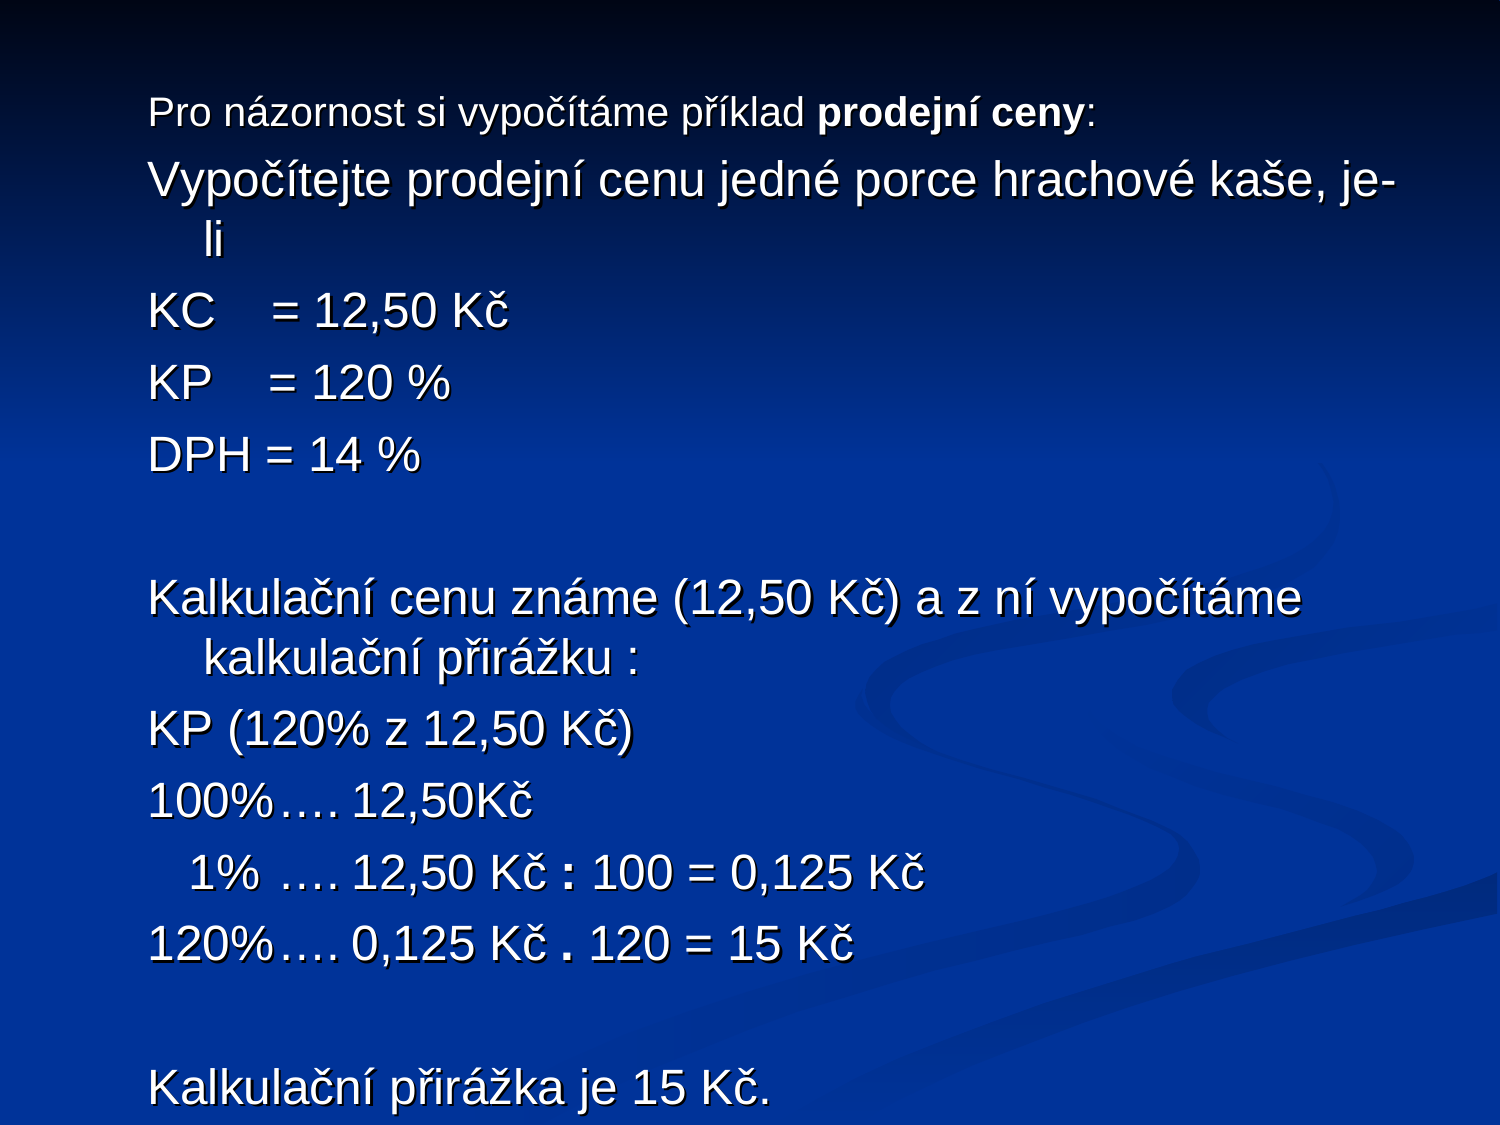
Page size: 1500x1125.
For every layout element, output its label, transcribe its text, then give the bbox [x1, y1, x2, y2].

list Pro názornost si vypočítáme příklad prodejní ceny: Vypočítejte prodejní cenu jedné porce hrachové kaše, je-li KC = 12,50 Kč KP = 120 % DPH = 14 % Kalkulační cenu známe (12,50 Kč) a z ní vypočítáme kalkulační přirážku : KP (120% z 12,50 Kč) 100% …. 12,50Kč 1% …. 12,50 Kč : 100 = 0,125 Kč 120% …. 0,125 Kč . 120 = 15 Kč Kalkulační přirážka je 15 Kč. [76, 78, 1427, 1125]
